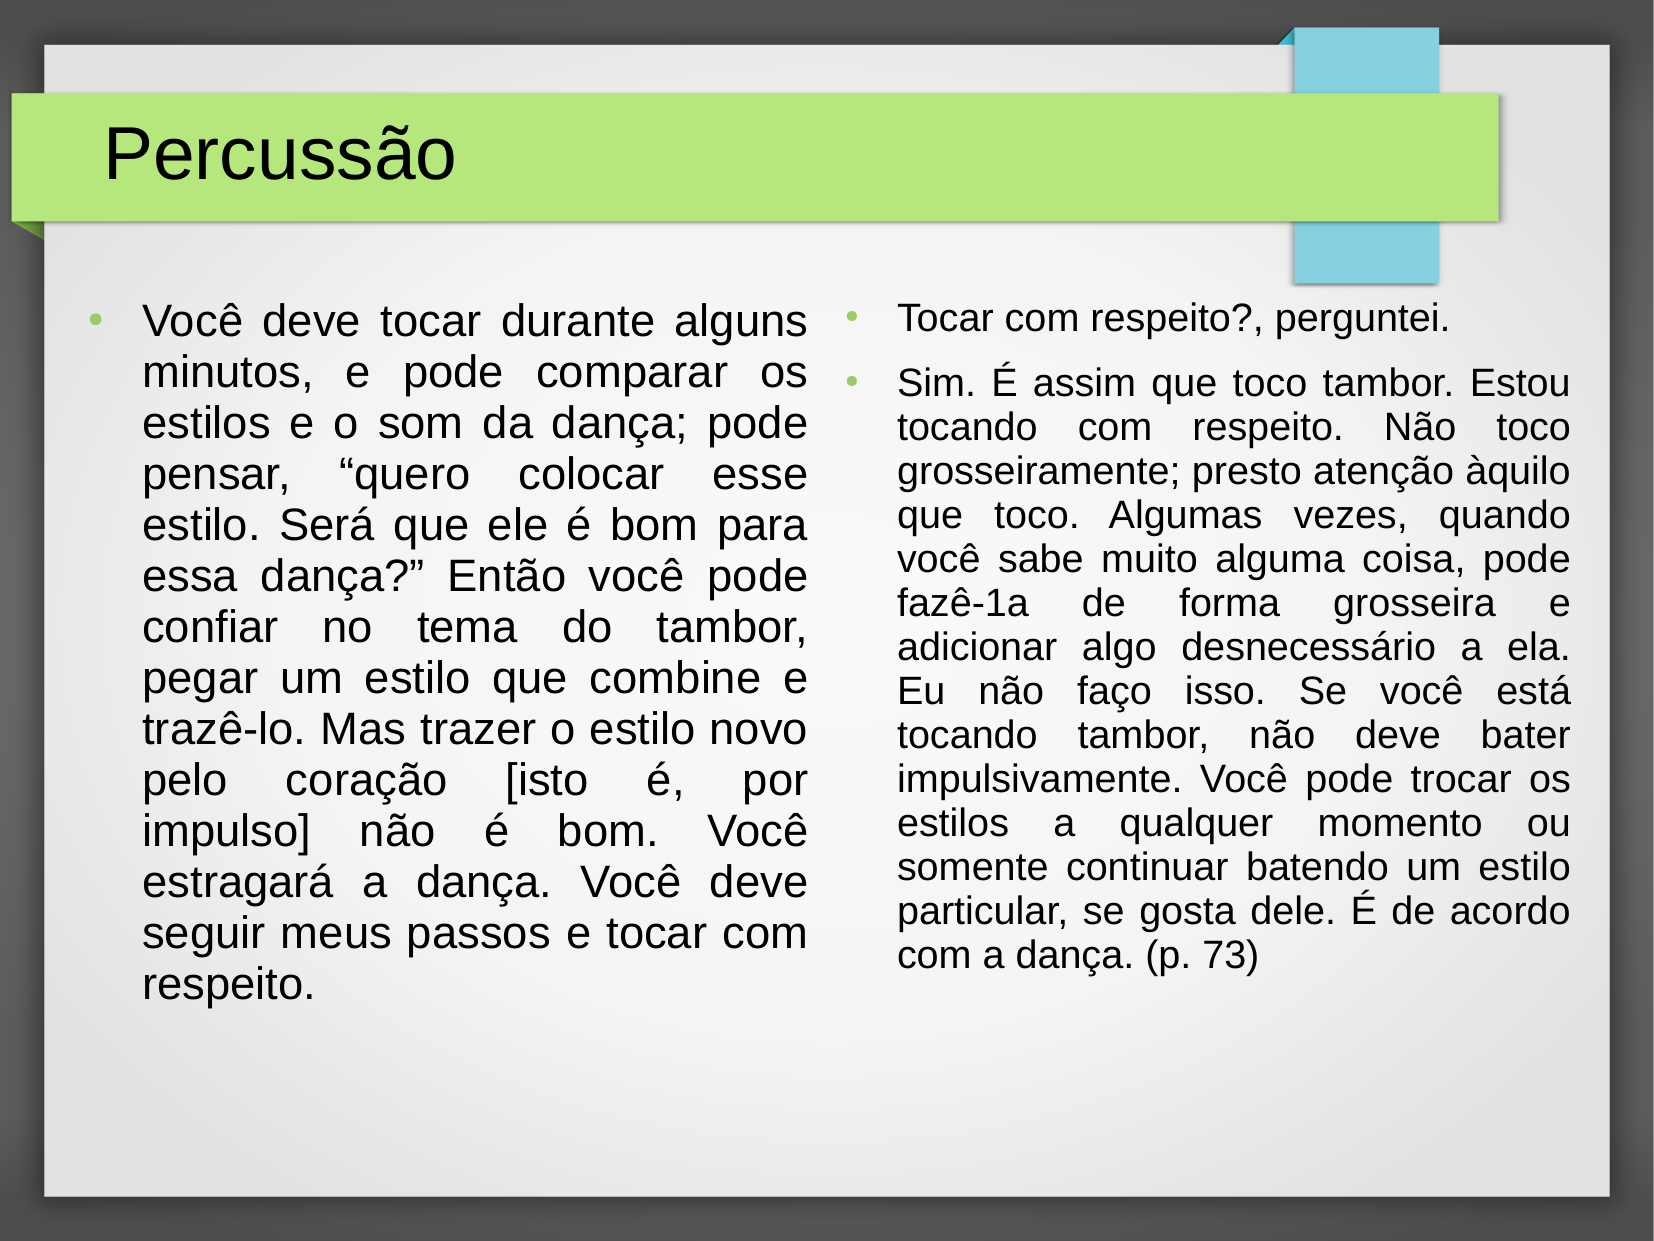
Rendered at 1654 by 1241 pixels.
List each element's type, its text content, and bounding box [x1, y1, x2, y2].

list Você deve tocar durante alguns minutos, e pode comparar os estilos e o som da dança; pode pensar, “quero colocar esse estilo. Será que ele é bom para essa dança?” Então você pode confiar no tema do tambor, pegar um estilo que combine e trazê-lo. Mas trazer o estilo novo pelo coração [isto é, por impulso] não é bom. Você estragará a dança. Você deve seguir meus passos e tocar com respeito. [82, 295, 809, 1015]
picture [0, 0, 1654, 1241]
list Tocar com respeito?, perguntei. Sim. É assim que toco tambor. Estou tocando com respeito. Não toco grosseiramente; presto atenção àquilo que toco. Algumas vezes, quando você sabe muito alguma coisa, pode fazê-1a de forma grosseira e adicionar algo desnecessário a ela. Eu não faço isso. Se você está tocando tambor, não deve bater impulsivamente. Você pode trocar os estilos a qualquer momento ou somente continuar batendo um estilo particular, se gosta dele. É de acordo com a dança. (p. 73) [845, 295, 1572, 1015]
title Percussão [82, 94, 1264, 213]
